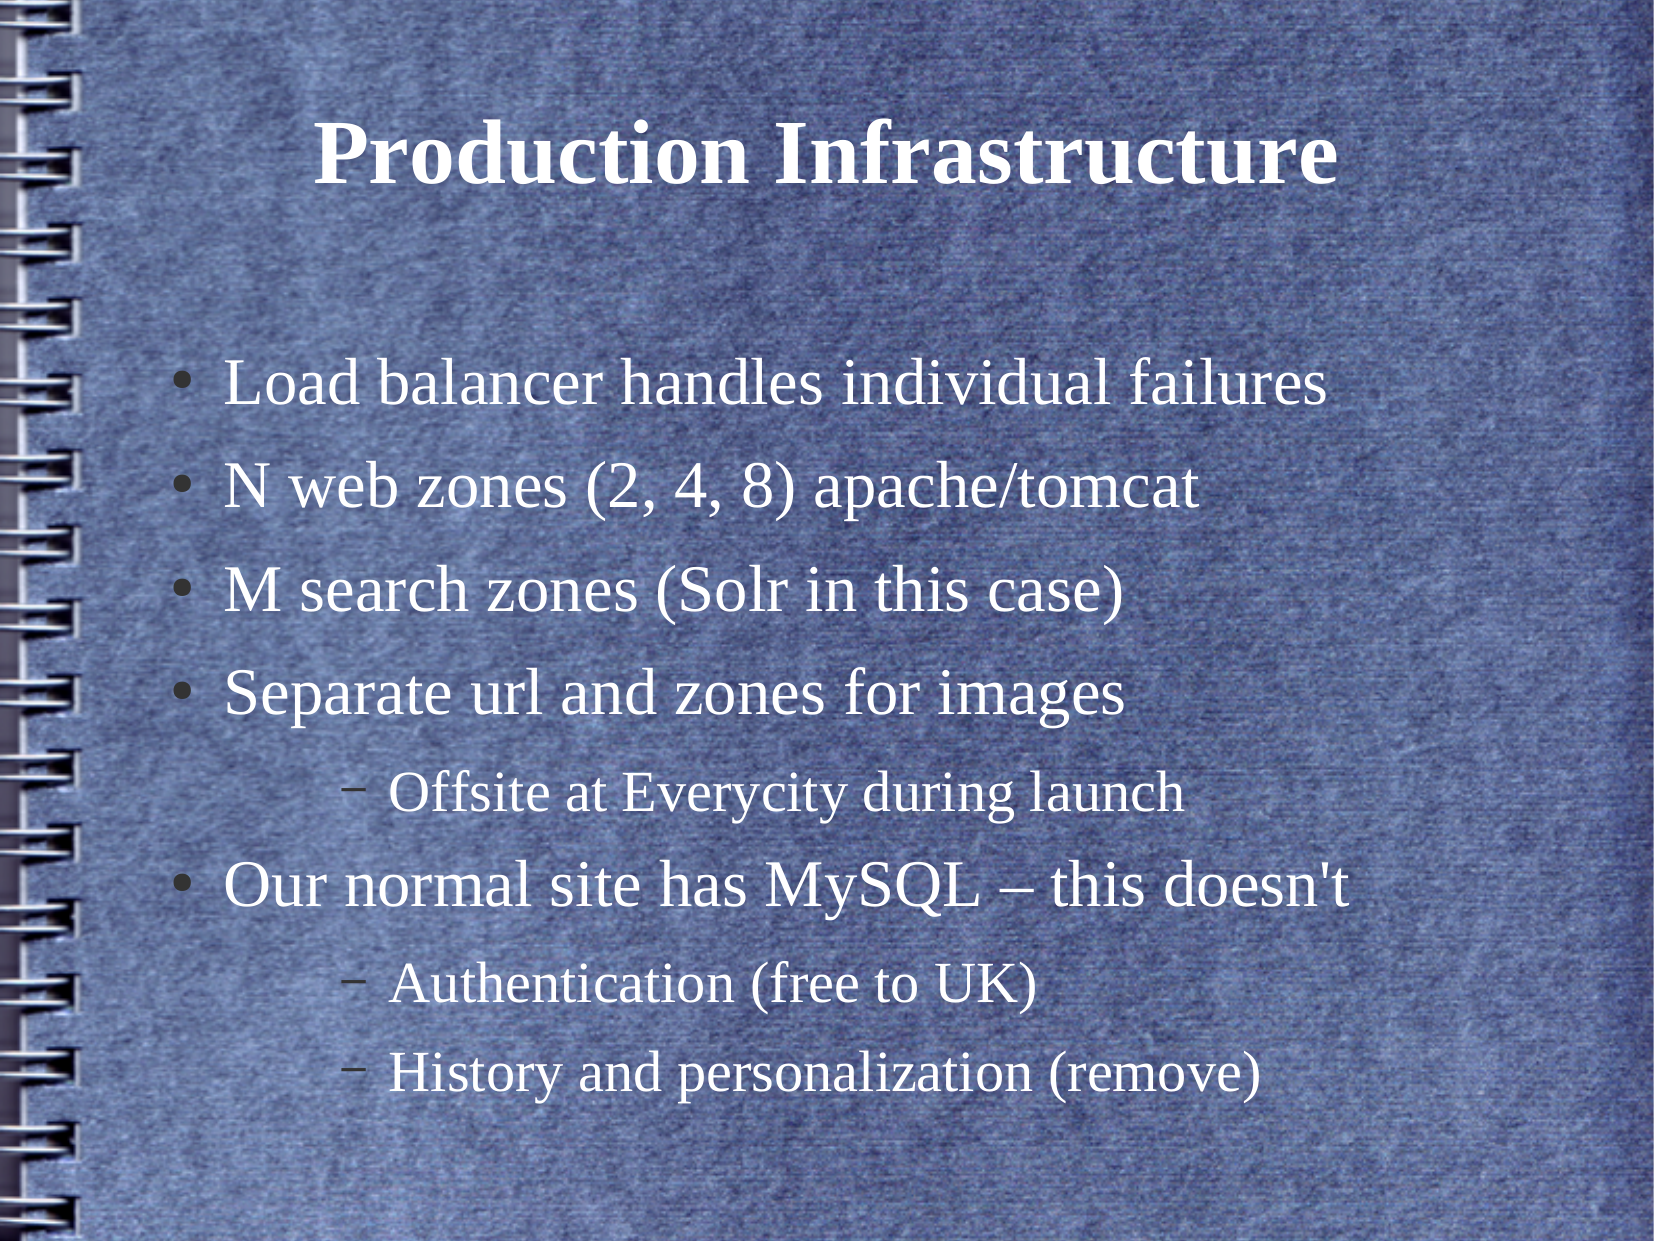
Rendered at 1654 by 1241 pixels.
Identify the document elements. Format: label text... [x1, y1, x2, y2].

list Load balancer handles individual failures N web zones (2, 4, 8) apache/tomcat M search zones (Solr in this case) Separate url and zones for images Offsite at Everycity during launch Our normal site has MySQL – this doesn't Authentication (free to UK) History and personalization (remove) [152, 344, 1534, 1127]
title Production Infrastructure [82, 49, 1571, 257]
picture [0, 0, 1654, 1241]
